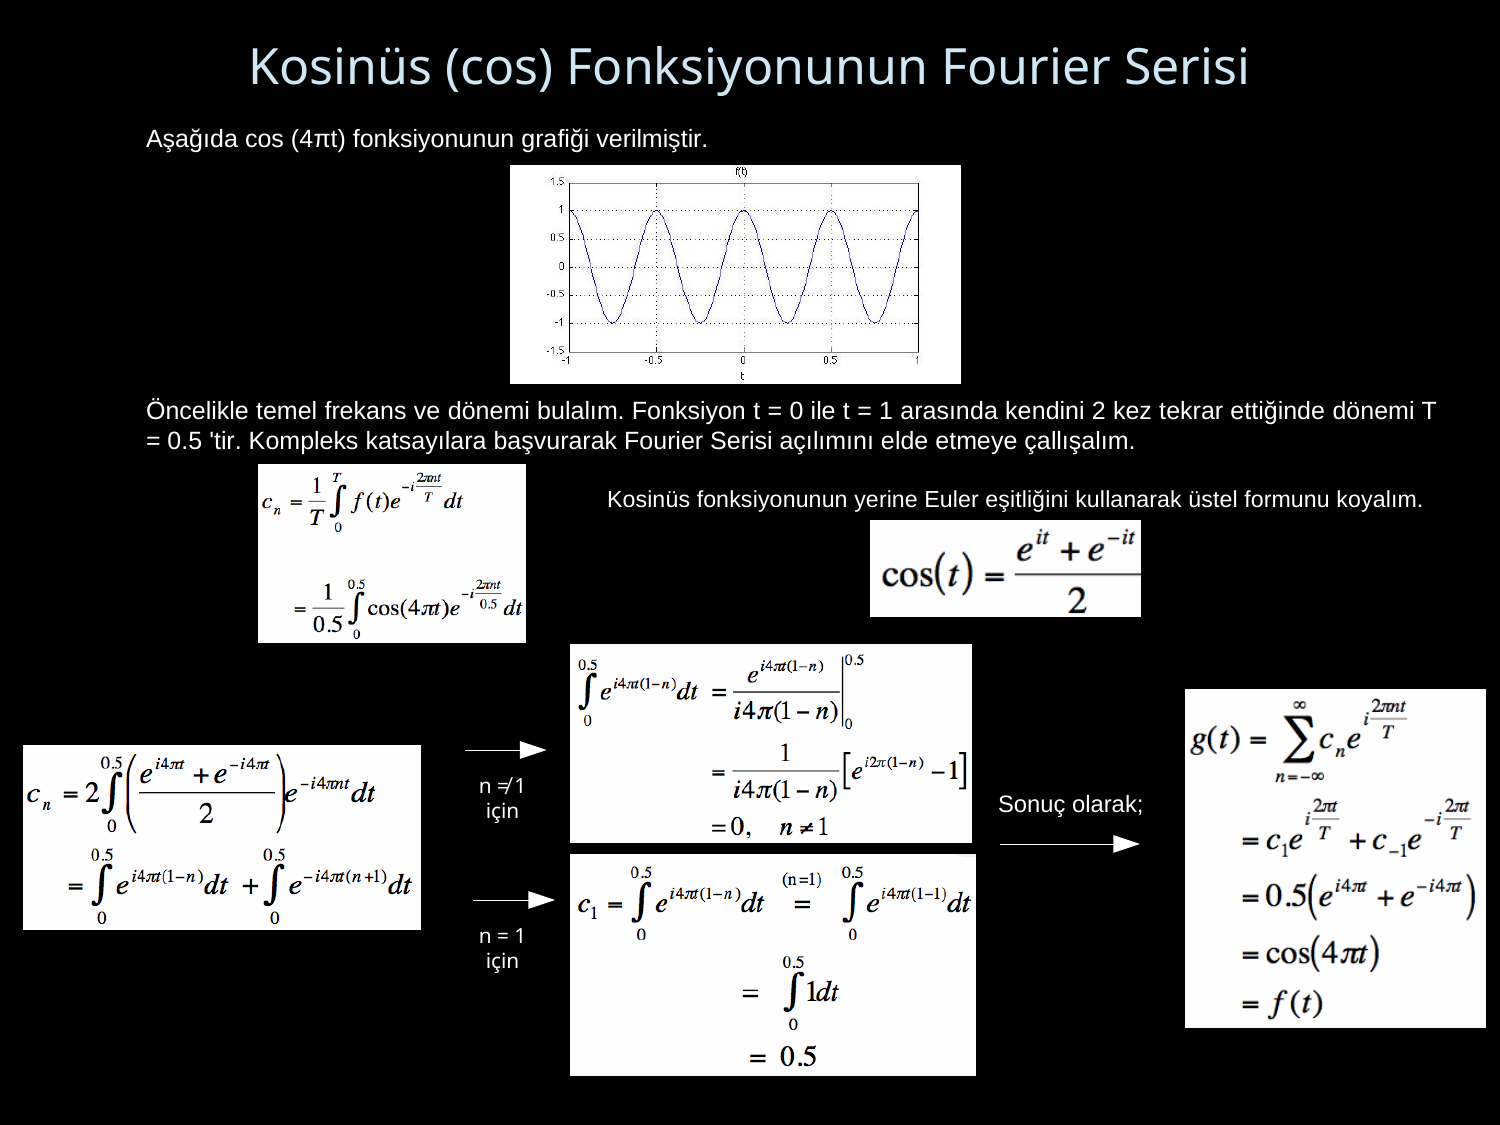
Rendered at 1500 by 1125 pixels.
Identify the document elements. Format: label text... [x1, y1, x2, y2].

list Öncelikle temel frekans ve dönemi bulalım. Fonksiyon t = 0 ile t = 1 arasında kendini 2 kez tekrar ettiğinde dönemi T = 0.5 'tir. Kompleks katsayılara başvurarak Fourier Serisi açılımını elde etmeye çallışalım. [75, 386, 1456, 477]
picture [510, 165, 961, 384]
list Kosinüs fonksiyonunun yerine Euler eşitliğini kullanarak üstel formunu koyalım. [540, 476, 1456, 521]
text_box n = 1 için [450, 915, 556, 980]
picture [870, 520, 1141, 617]
picture [570, 644, 972, 843]
list Aşağıda cos (4πt) fonksiyonunun grafiği verilmiştir. [75, 114, 1456, 184]
picture [570, 854, 976, 1076]
picture [258, 464, 526, 643]
title Kosinüs (cos) Fonksiyonunun Fourier Serisi [75, 9, 1426, 114]
list Sonuç olarak; [930, 781, 1185, 826]
text_box n ≠ 1 için [450, 765, 556, 830]
picture [23, 745, 421, 931]
picture [1185, 689, 1486, 1028]
